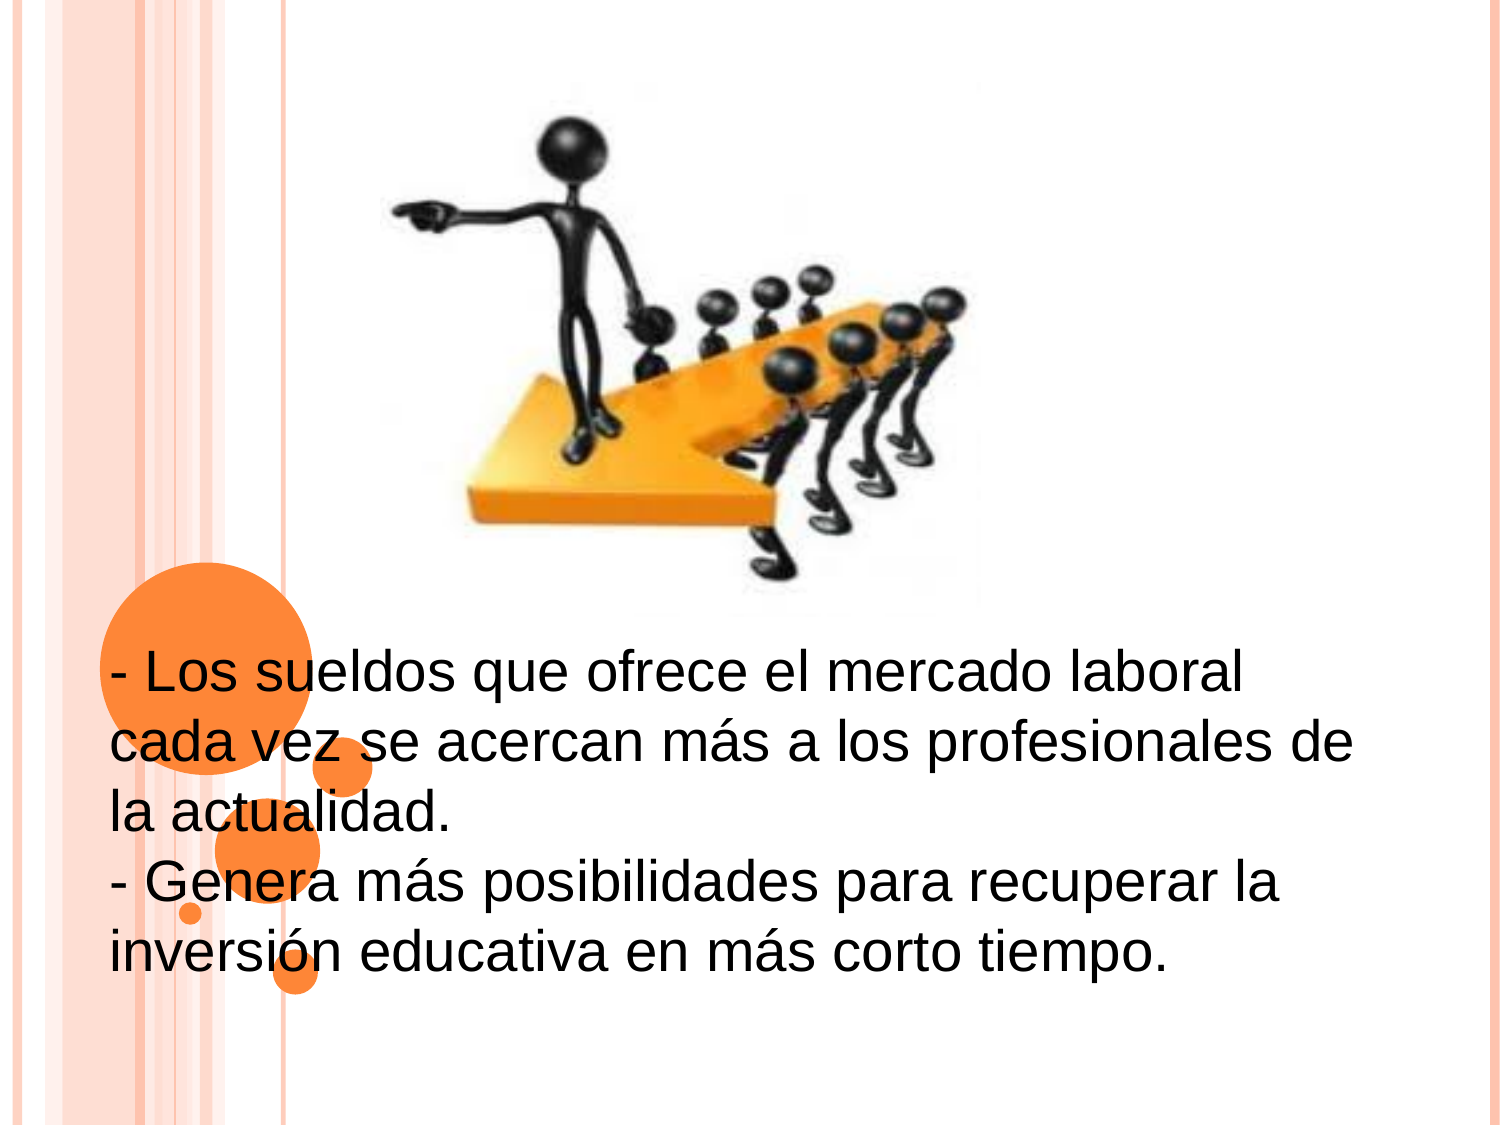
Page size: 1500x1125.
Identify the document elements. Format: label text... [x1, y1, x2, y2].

picture [380, 82, 981, 617]
text_box - Los sueldos que ofrece el mercado laboral cada vez se acercan más a los profesionales de la actualidad. - Genera más posibilidades para recuperar la inversión educativa en más corto tiempo. [94, 625, 1382, 1061]
